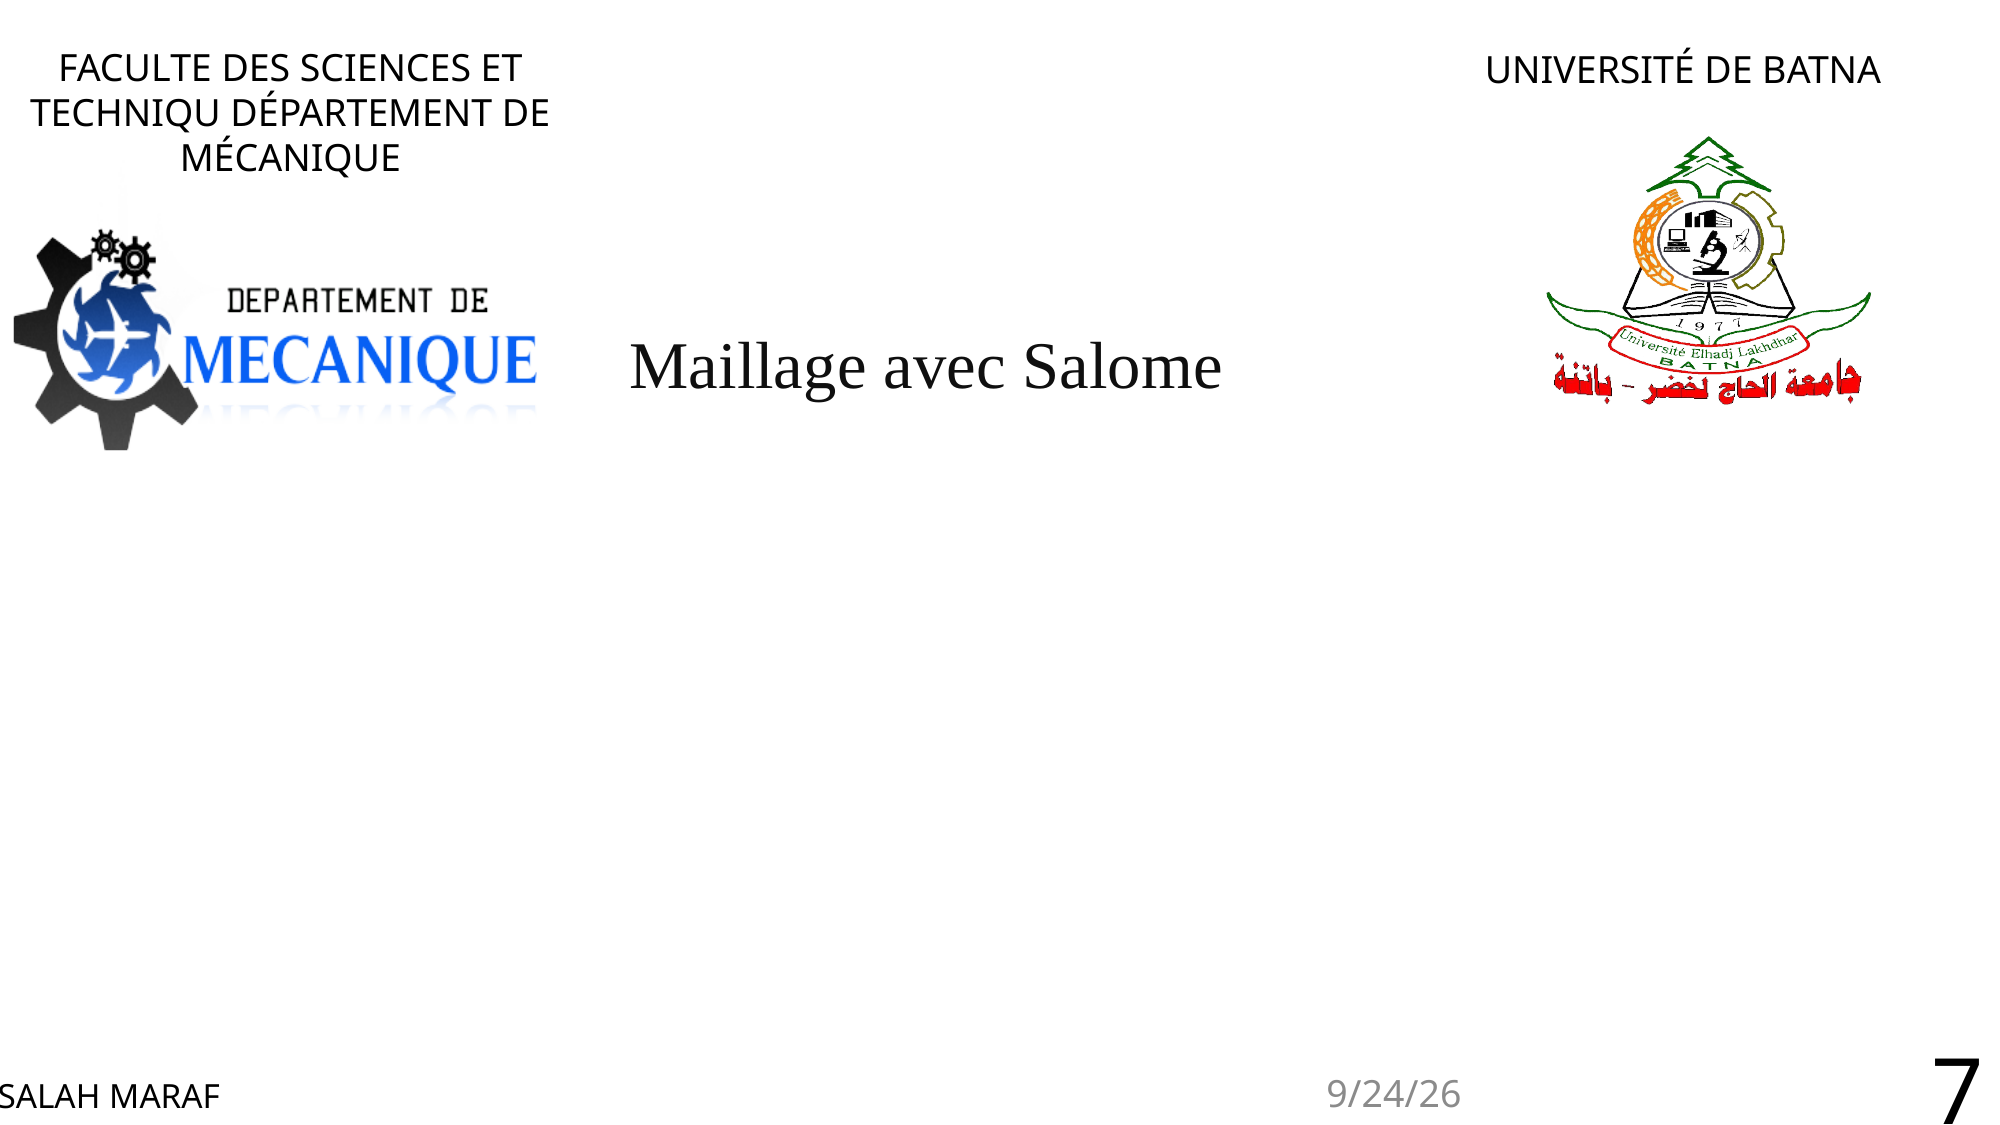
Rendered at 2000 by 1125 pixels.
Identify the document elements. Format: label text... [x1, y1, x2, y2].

footer SALAH MARAF [0, 1065, 1016, 1125]
text_box Maillage avec Salome [615, 314, 1526, 490]
text_box Faculte des Sciences et Techniqu Département de MÉCANIQUE [13, 36, 567, 187]
picture [0, 134, 552, 468]
slide_number <number> [1843, 1065, 2000, 1125]
slide_number 6/21/15 [1182, 1065, 1477, 1125]
picture [1541, 144, 1876, 407]
text_box Université de Batna [1469, 38, 1935, 144]
